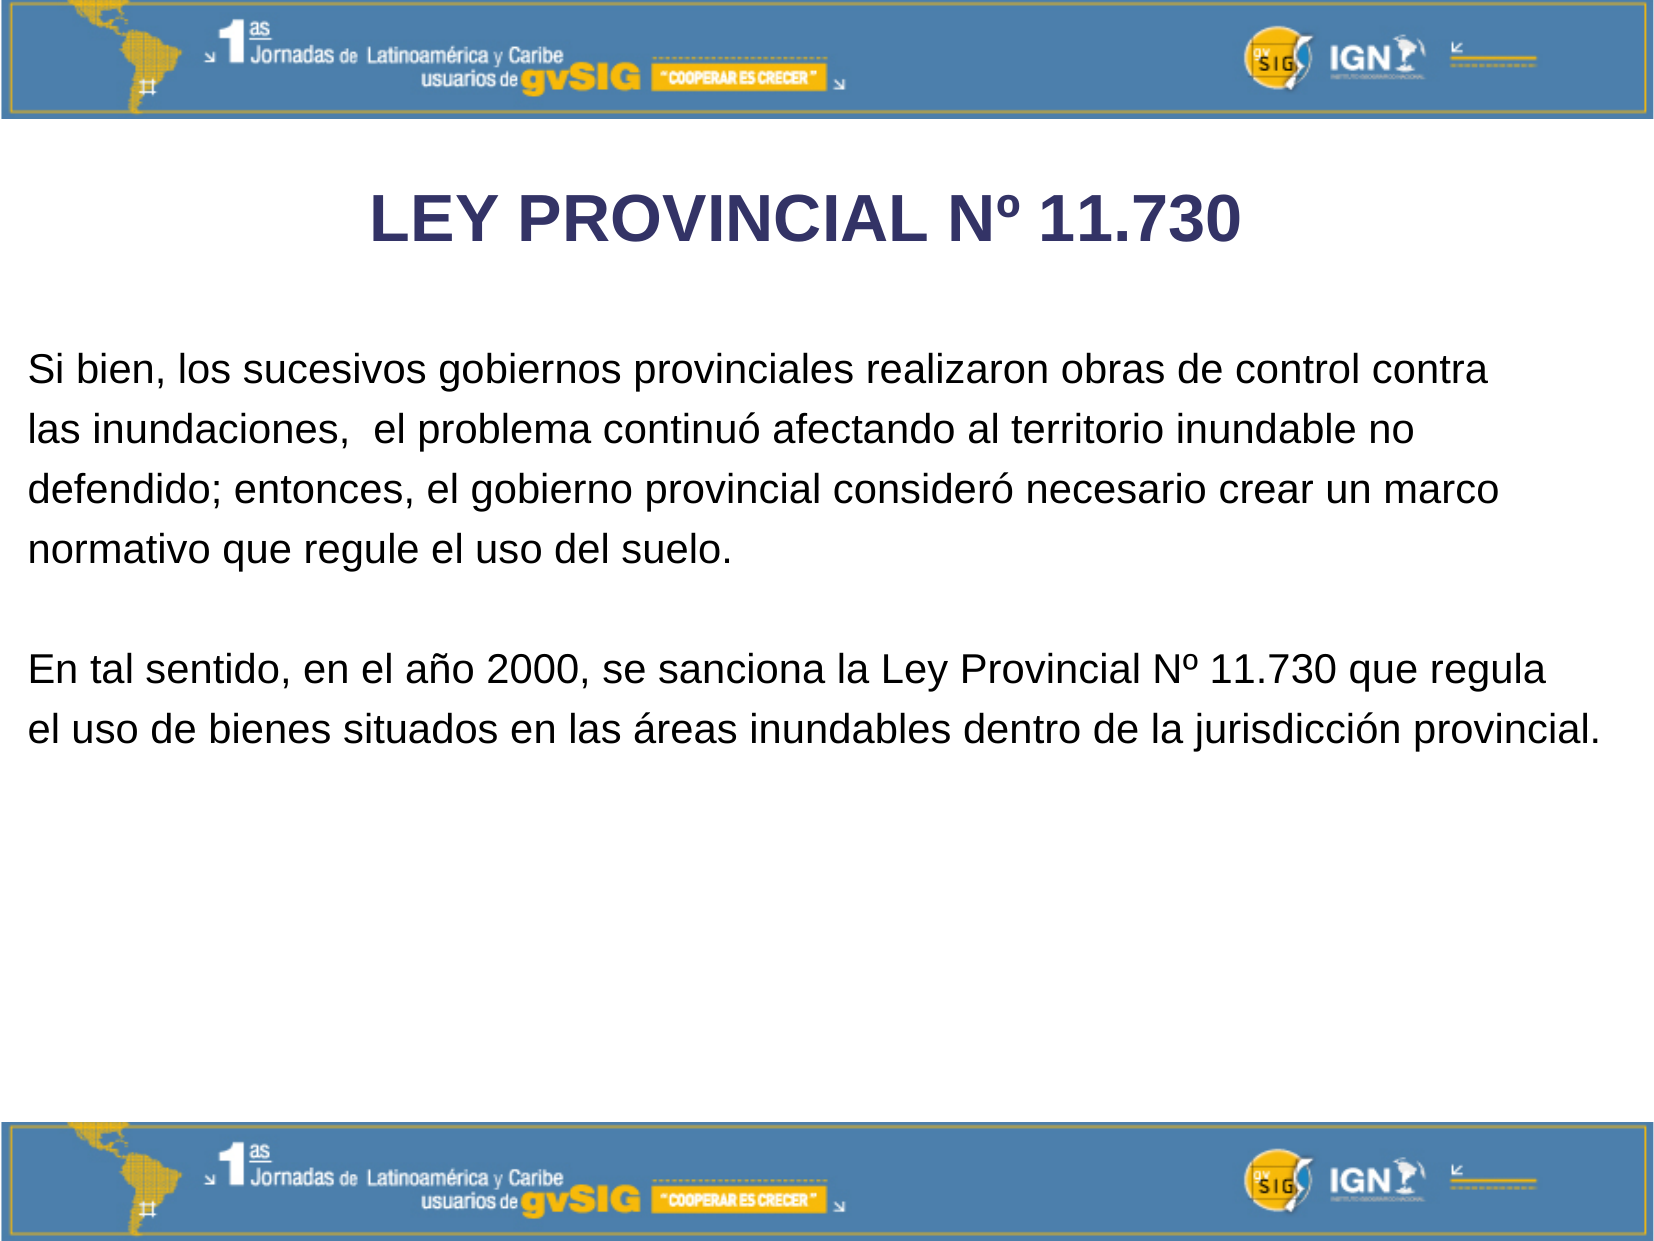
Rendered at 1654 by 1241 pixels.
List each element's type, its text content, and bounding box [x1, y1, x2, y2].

picture [0, 0, 1654, 119]
picture [0, 1122, 1654, 1241]
text_box LEY PROVINCIAL Nº 11.730 [106, 125, 1526, 313]
text_box Si bien, los sucesivos gobiernos provinciales realizaron obras de control contra las inundaciones, el problema continuó afectando al territorio inundable no defendido; entonces, el gobierno provincial consideró necesario crear un marco normativo que regule el uso del suelo. En tal sentido, en el año 2000, se sanciona la Ley Provincial Nº 11.730 que regula el uso de bienes situados en las áreas inundables dentro de la jurisdicción provincial. [12, 324, 1618, 760]
